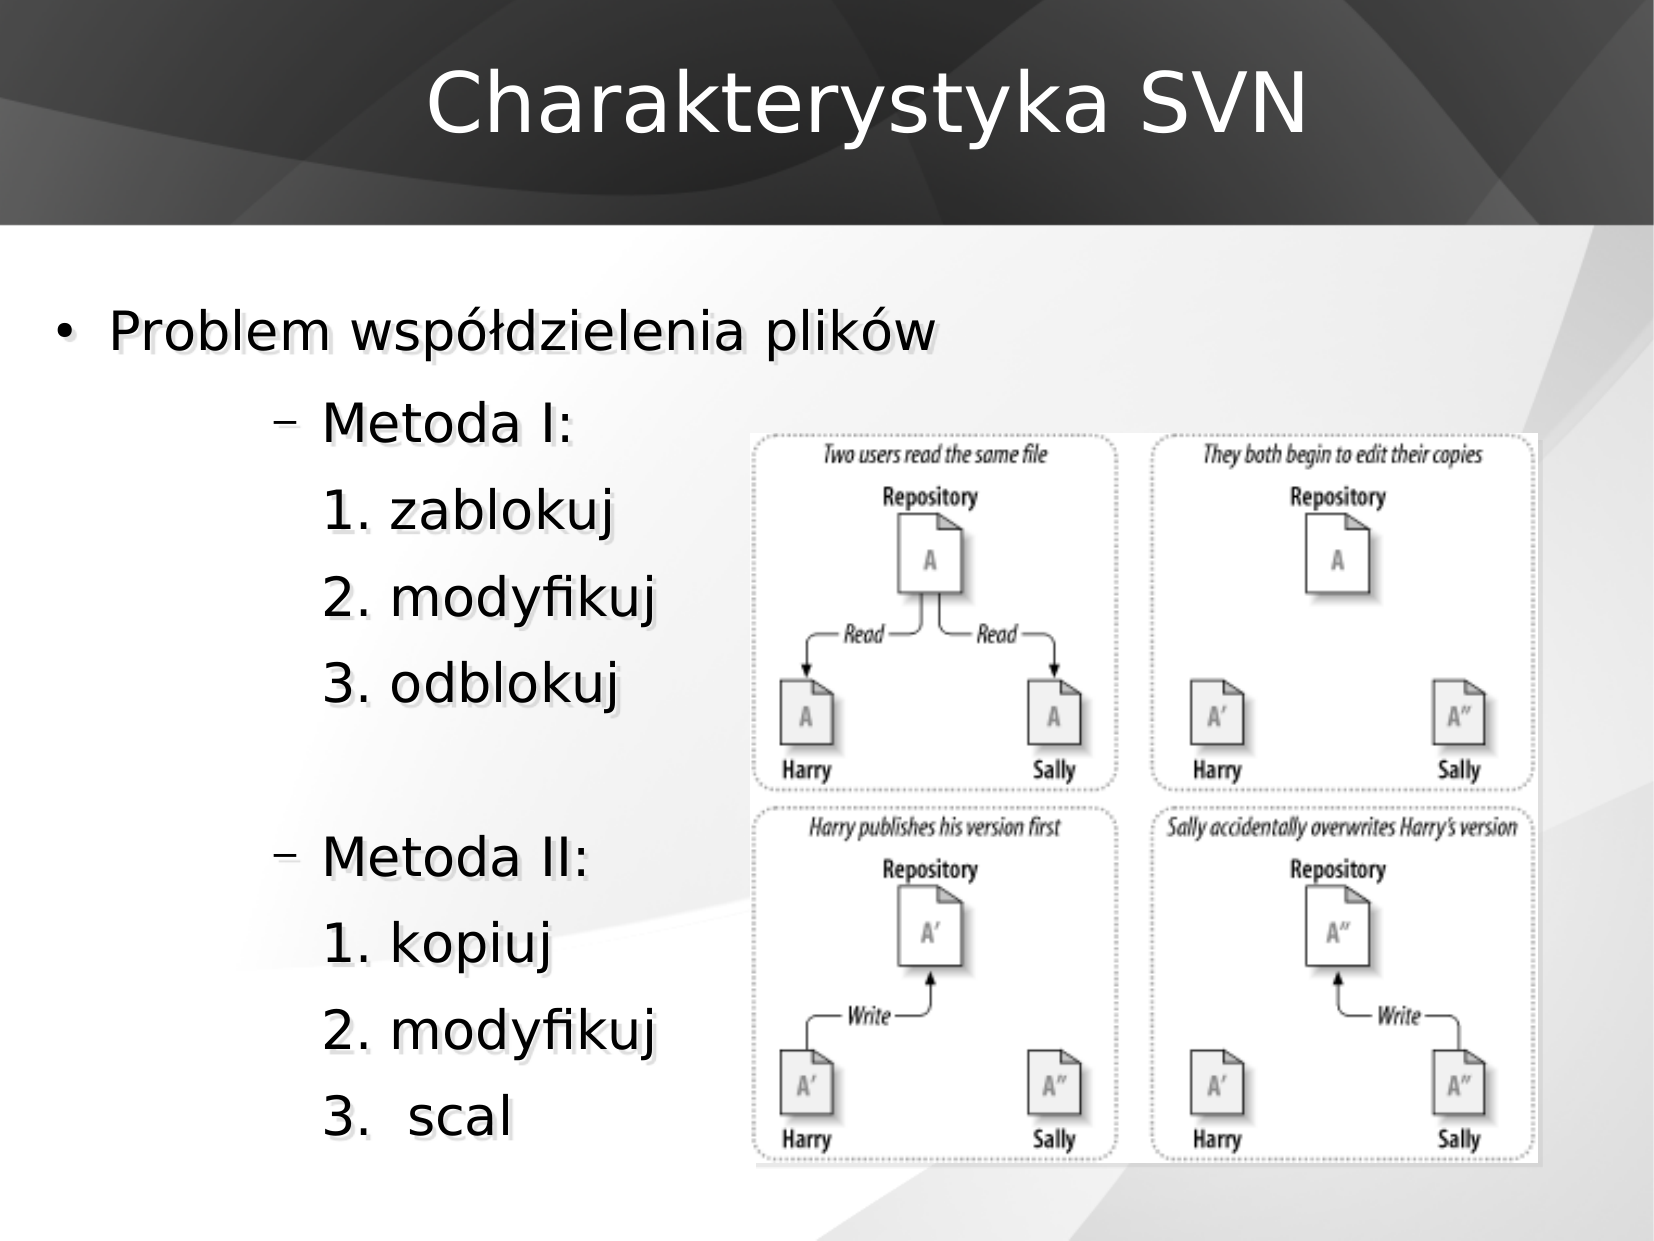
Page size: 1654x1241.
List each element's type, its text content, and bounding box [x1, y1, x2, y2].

picture [0, 0, 1654, 1241]
title Charakterystyka SVN [124, 0, 1613, 208]
list Problem współdzielenia plików Metoda I: 1. zablokuj 2. modyfikuj 3. odblokuj Metoda II: 1. kopiuj 2. modyfikuj 3. scal [37, 300, 1276, 1149]
